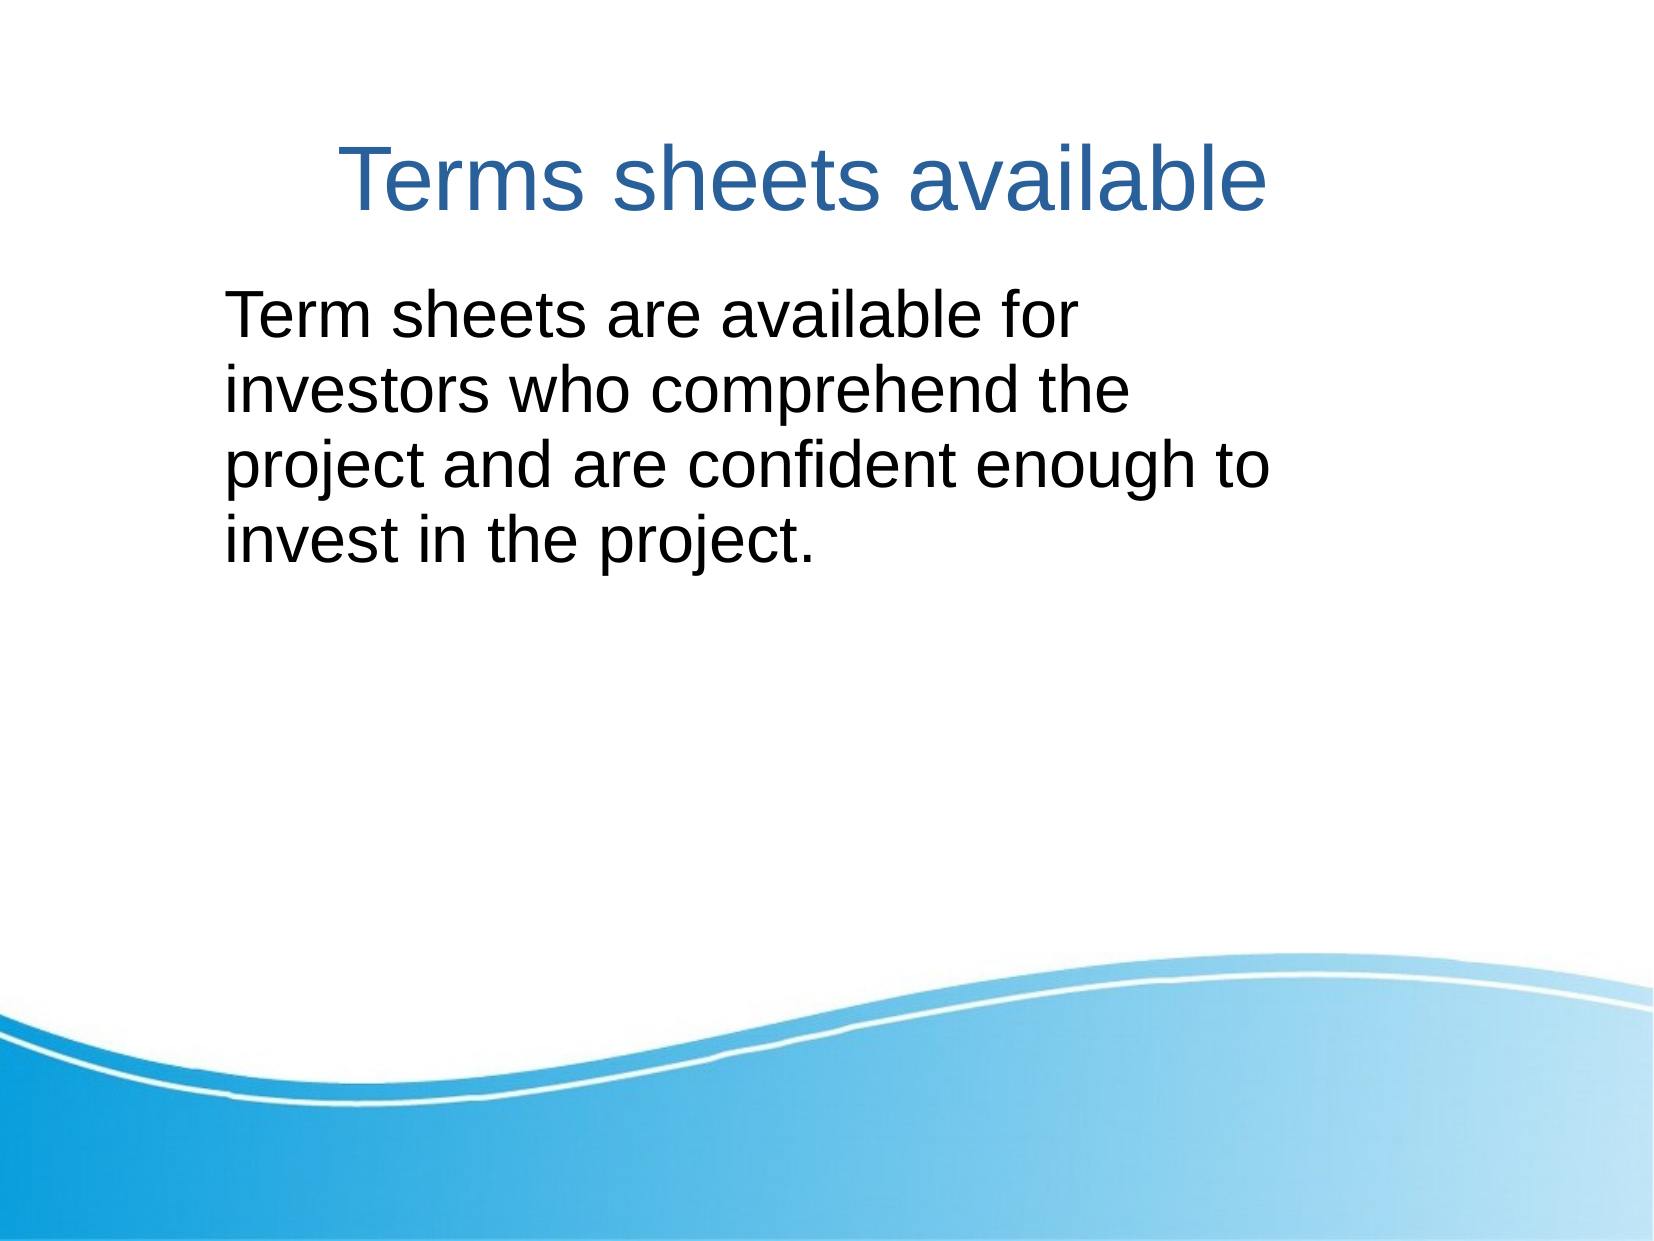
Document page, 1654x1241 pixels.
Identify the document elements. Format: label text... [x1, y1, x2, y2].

title Terms sheets available [60, 75, 1549, 283]
picture [0, 952, 1654, 1241]
text_box Term sheets are available for investors who comprehend the project and are confident enough to invest in the project. [210, 270, 1366, 956]
